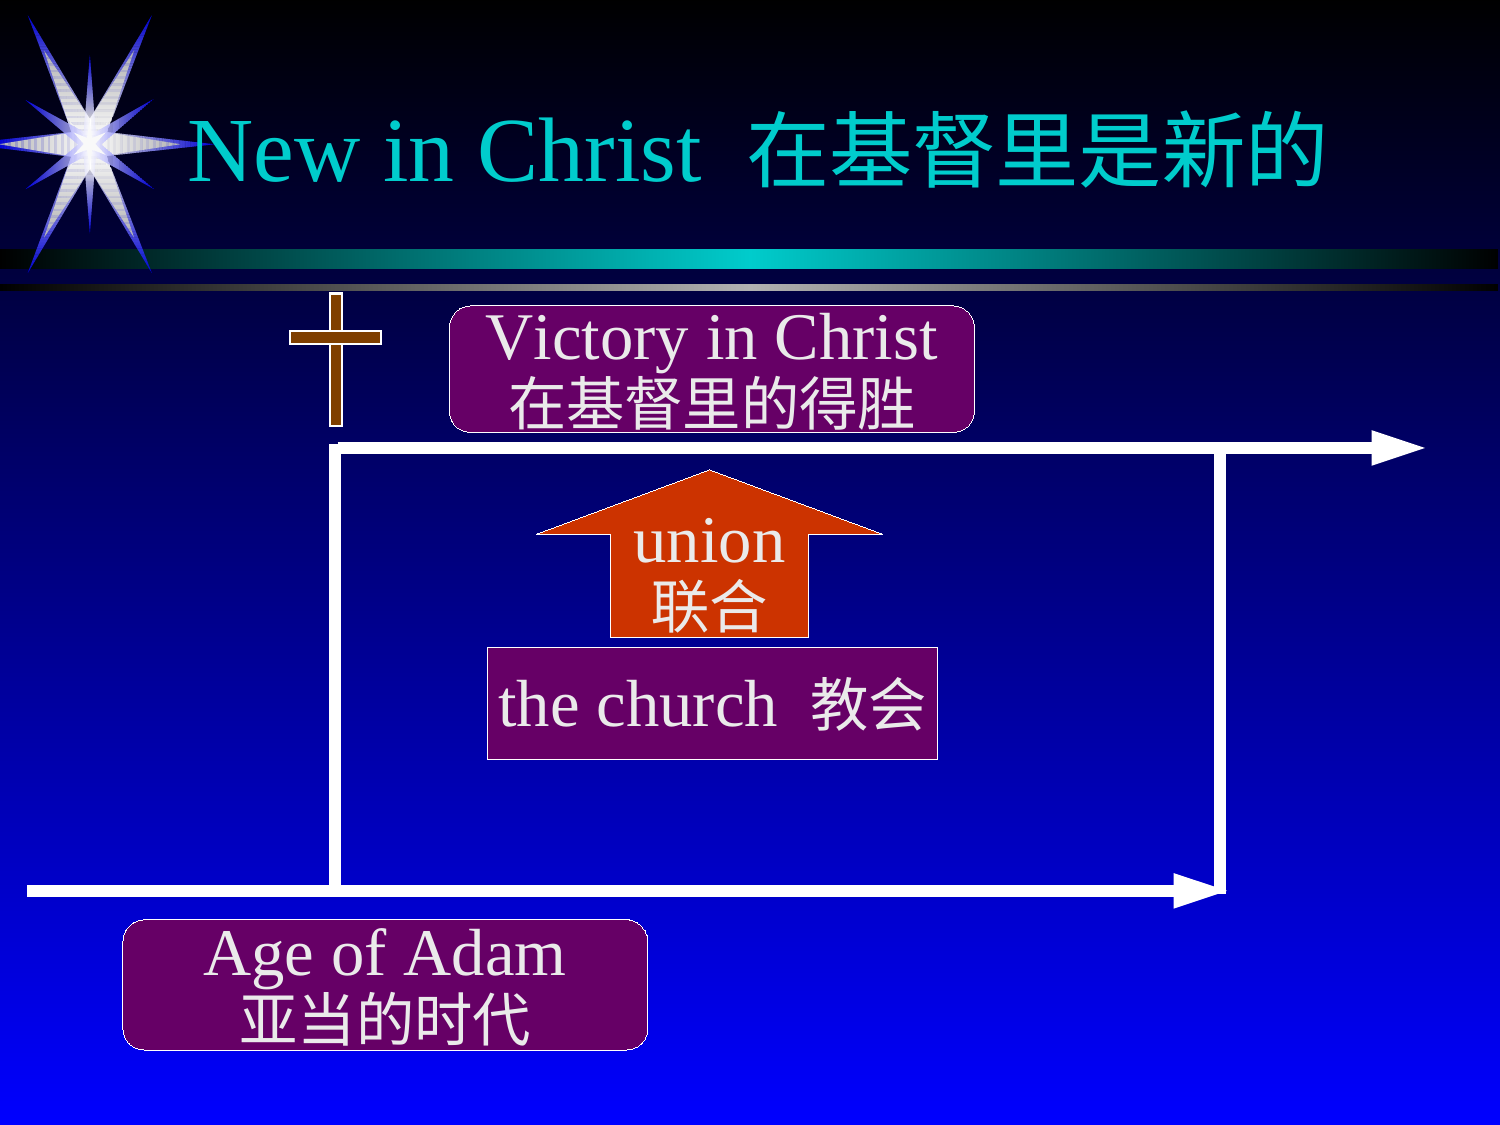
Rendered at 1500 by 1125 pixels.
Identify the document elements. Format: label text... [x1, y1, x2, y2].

text_box Victory in Christ 在基督里的得胜 [449, 305, 975, 433]
text_box union 联合 [536, 469, 883, 638]
text_box Age of Adam 亚当的时代 [122, 919, 648, 1051]
text_box the church 教会 [487, 647, 938, 760]
text_box [290, 293, 381, 427]
title New in Christ 在基督里是新的 [187, 56, 1463, 244]
